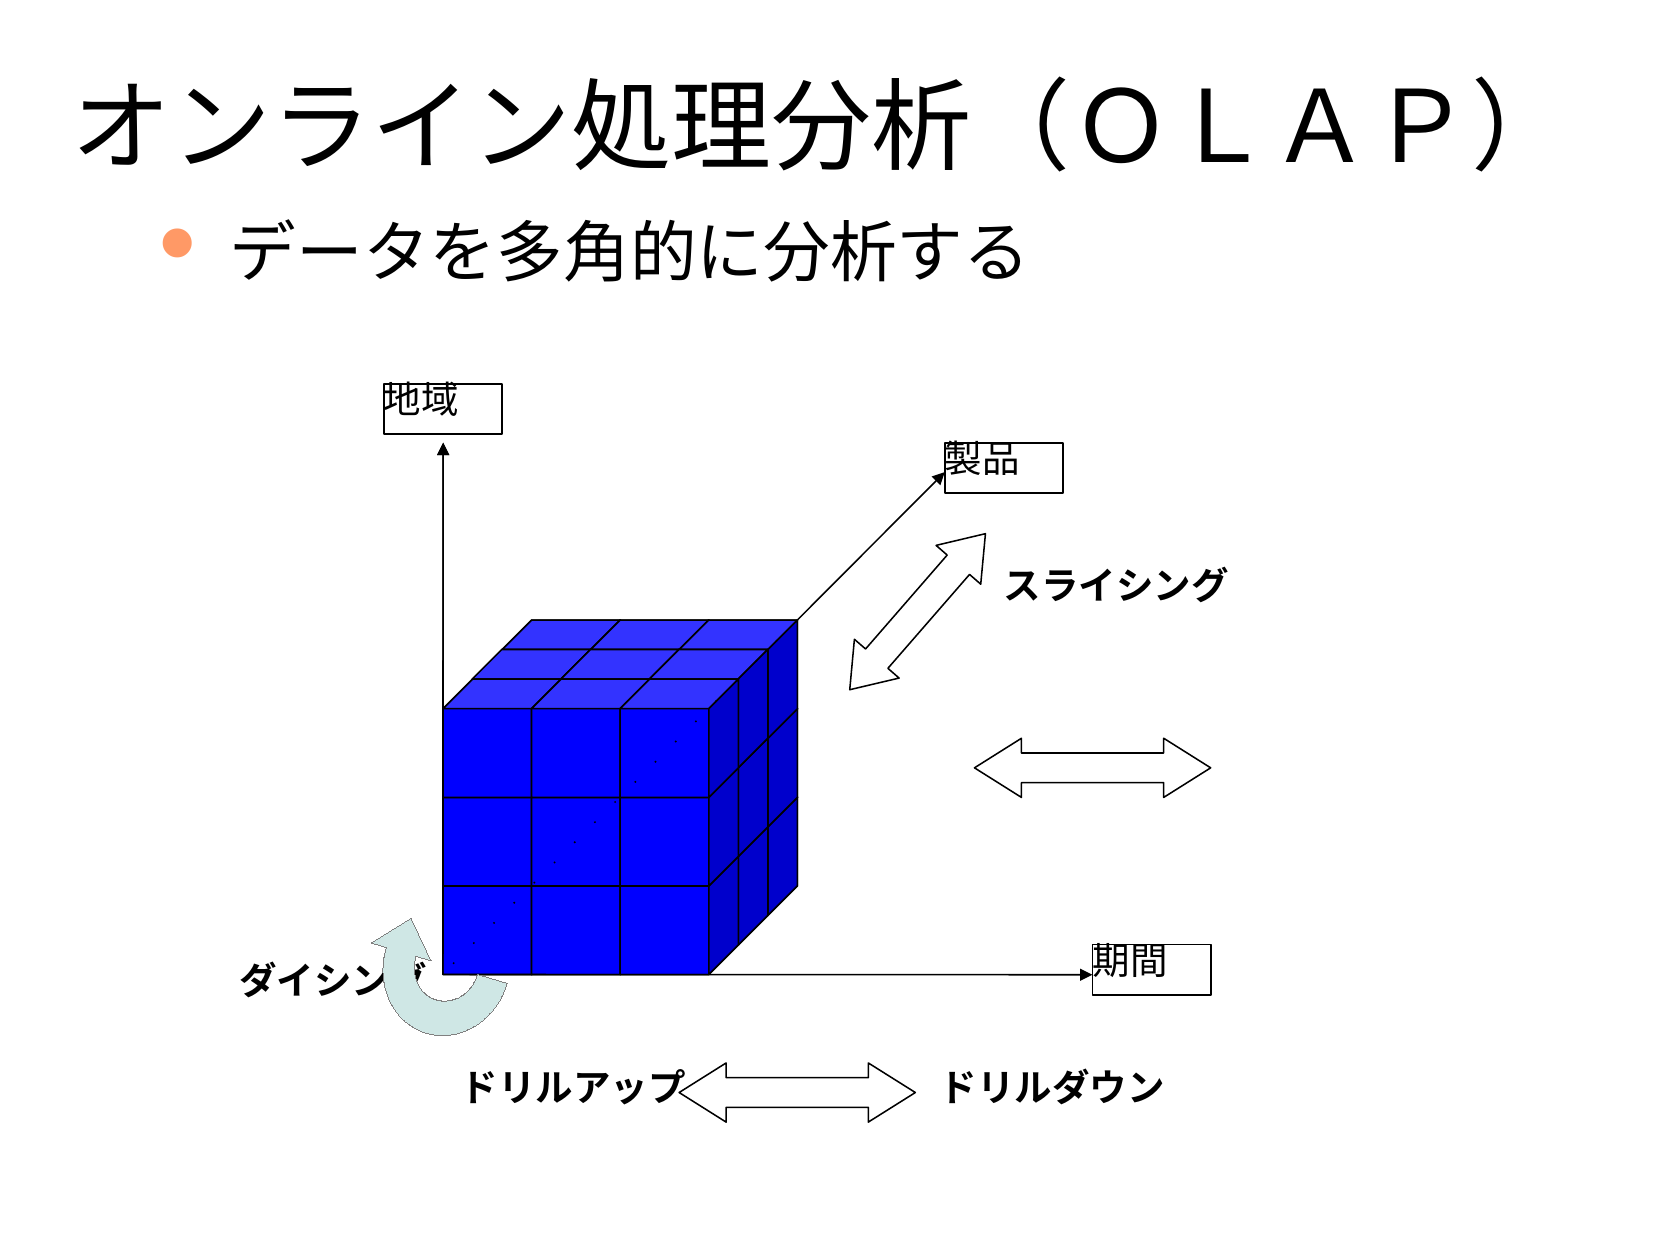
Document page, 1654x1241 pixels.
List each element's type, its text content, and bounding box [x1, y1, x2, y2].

list データを多角的に分析する [147, 209, 1538, 329]
text_box 製品 [944, 442, 1064, 493]
text_box [444, 621, 798, 973]
text_box 期間 [1116, 955, 1124, 962]
text_box [761, 1062, 916, 1123]
text_box ダイシング [494, 990, 506, 1010]
text_box [711, 1062, 727, 1072]
text_box [371, 918, 508, 1036]
text_box 期間 [1116, 947, 1124, 953]
text_box ダイシング [224, 956, 394, 1010]
text_box ドリルアップ [460, 1072, 761, 1123]
text_box 製品 [993, 445, 1008, 452]
text_box 地域 [383, 383, 503, 434]
text_box 期間 [1092, 944, 1211, 995]
text_box [849, 533, 986, 690]
text_box スライシング [1003, 570, 1304, 621]
text_box ドリルダウン [940, 1071, 1241, 1122]
text_box [974, 738, 1211, 798]
title オンライン処理分析（ＯＬＡＰ） [41, 19, 1601, 227]
text_box ダイシング [415, 956, 506, 1001]
